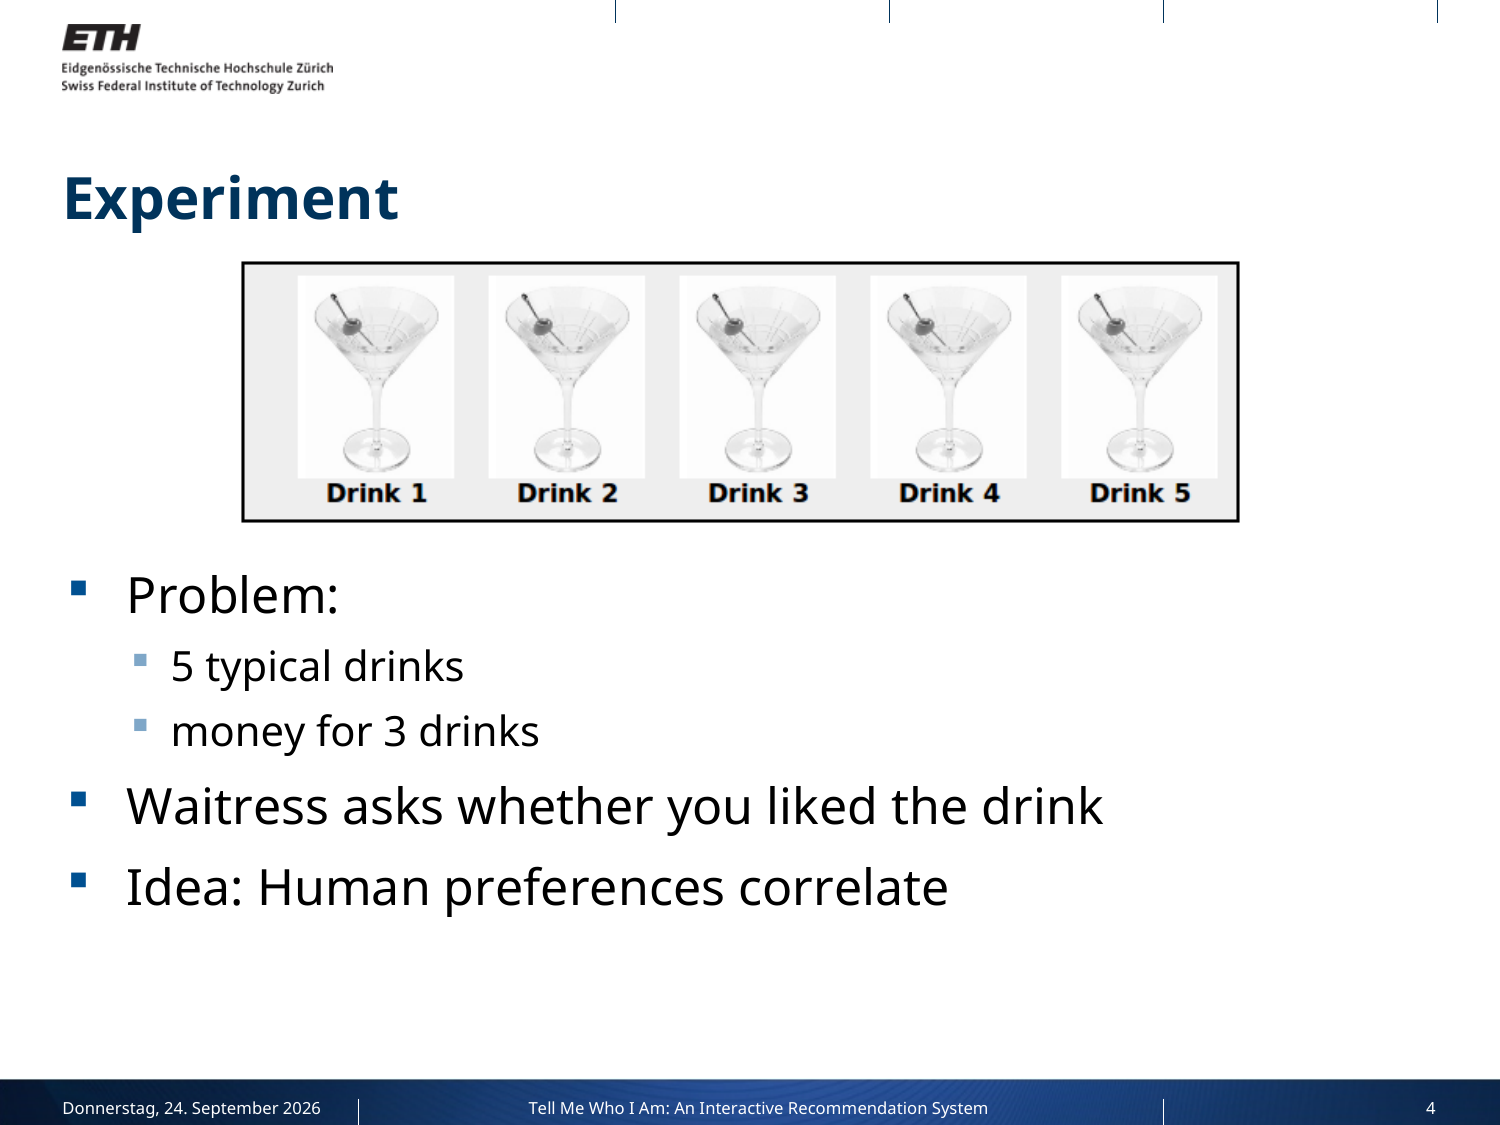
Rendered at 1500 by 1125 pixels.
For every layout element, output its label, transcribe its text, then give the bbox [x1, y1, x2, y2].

list Problem: 5 typical drinks money for 3 drinks Waitress asks whether you liked the drink Idea: Human preferences correlate [67, 560, 1430, 874]
title Experiment [62, 157, 1438, 281]
picture [62, 24, 333, 94]
picture [0, 1078, 1500, 1125]
picture [237, 257, 1243, 526]
